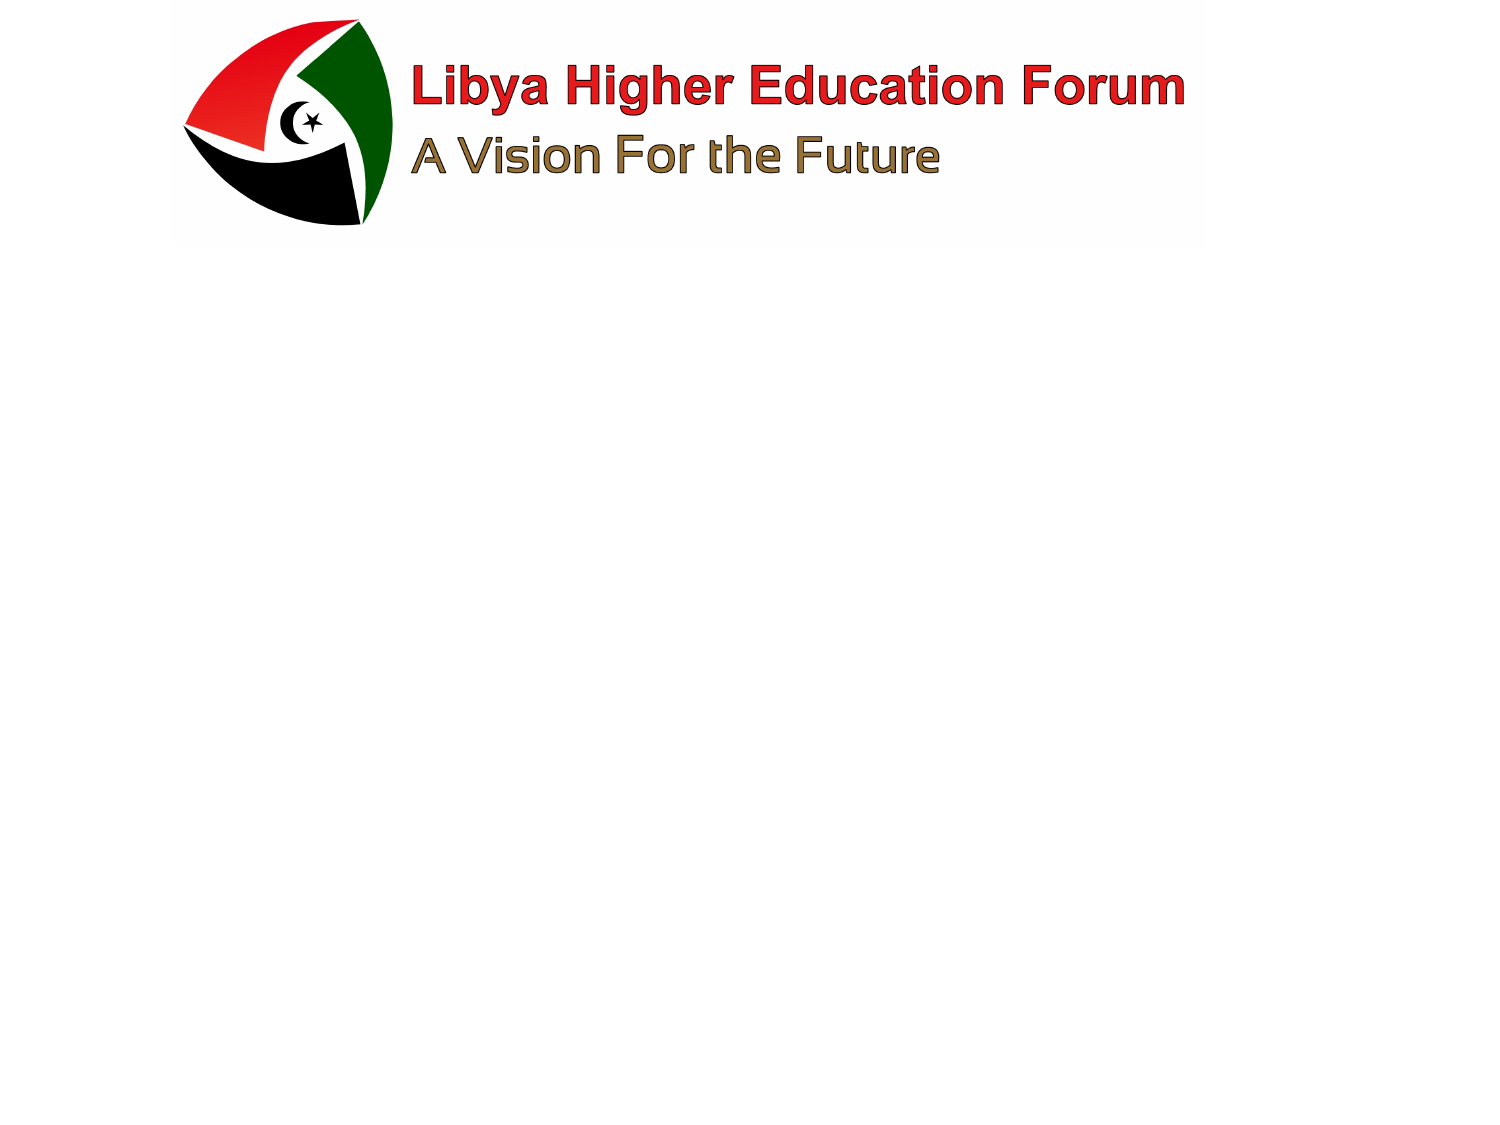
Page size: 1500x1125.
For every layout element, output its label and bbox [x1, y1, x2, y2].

picture [171, 0, 1205, 247]
